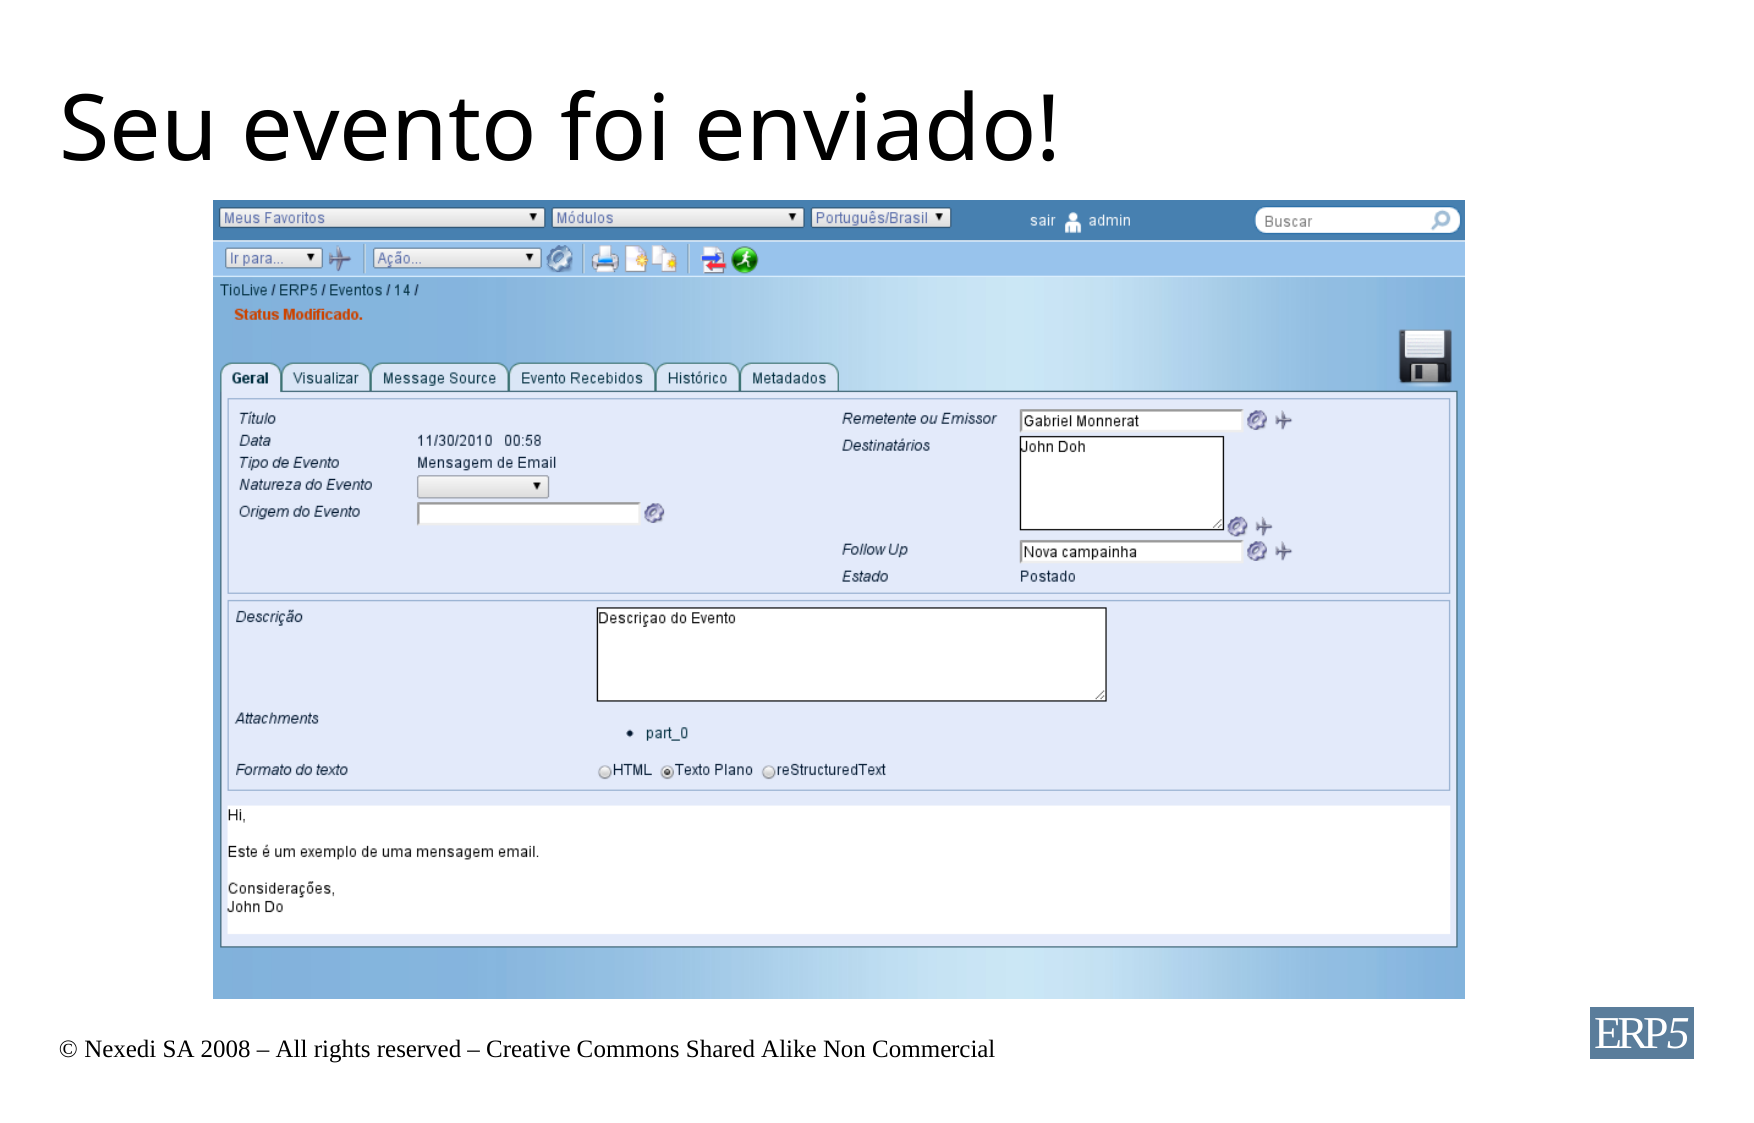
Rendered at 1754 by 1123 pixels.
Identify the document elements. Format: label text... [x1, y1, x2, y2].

title Seu evento foi enviado! [59, 63, 1695, 187]
picture [213, 200, 1465, 999]
